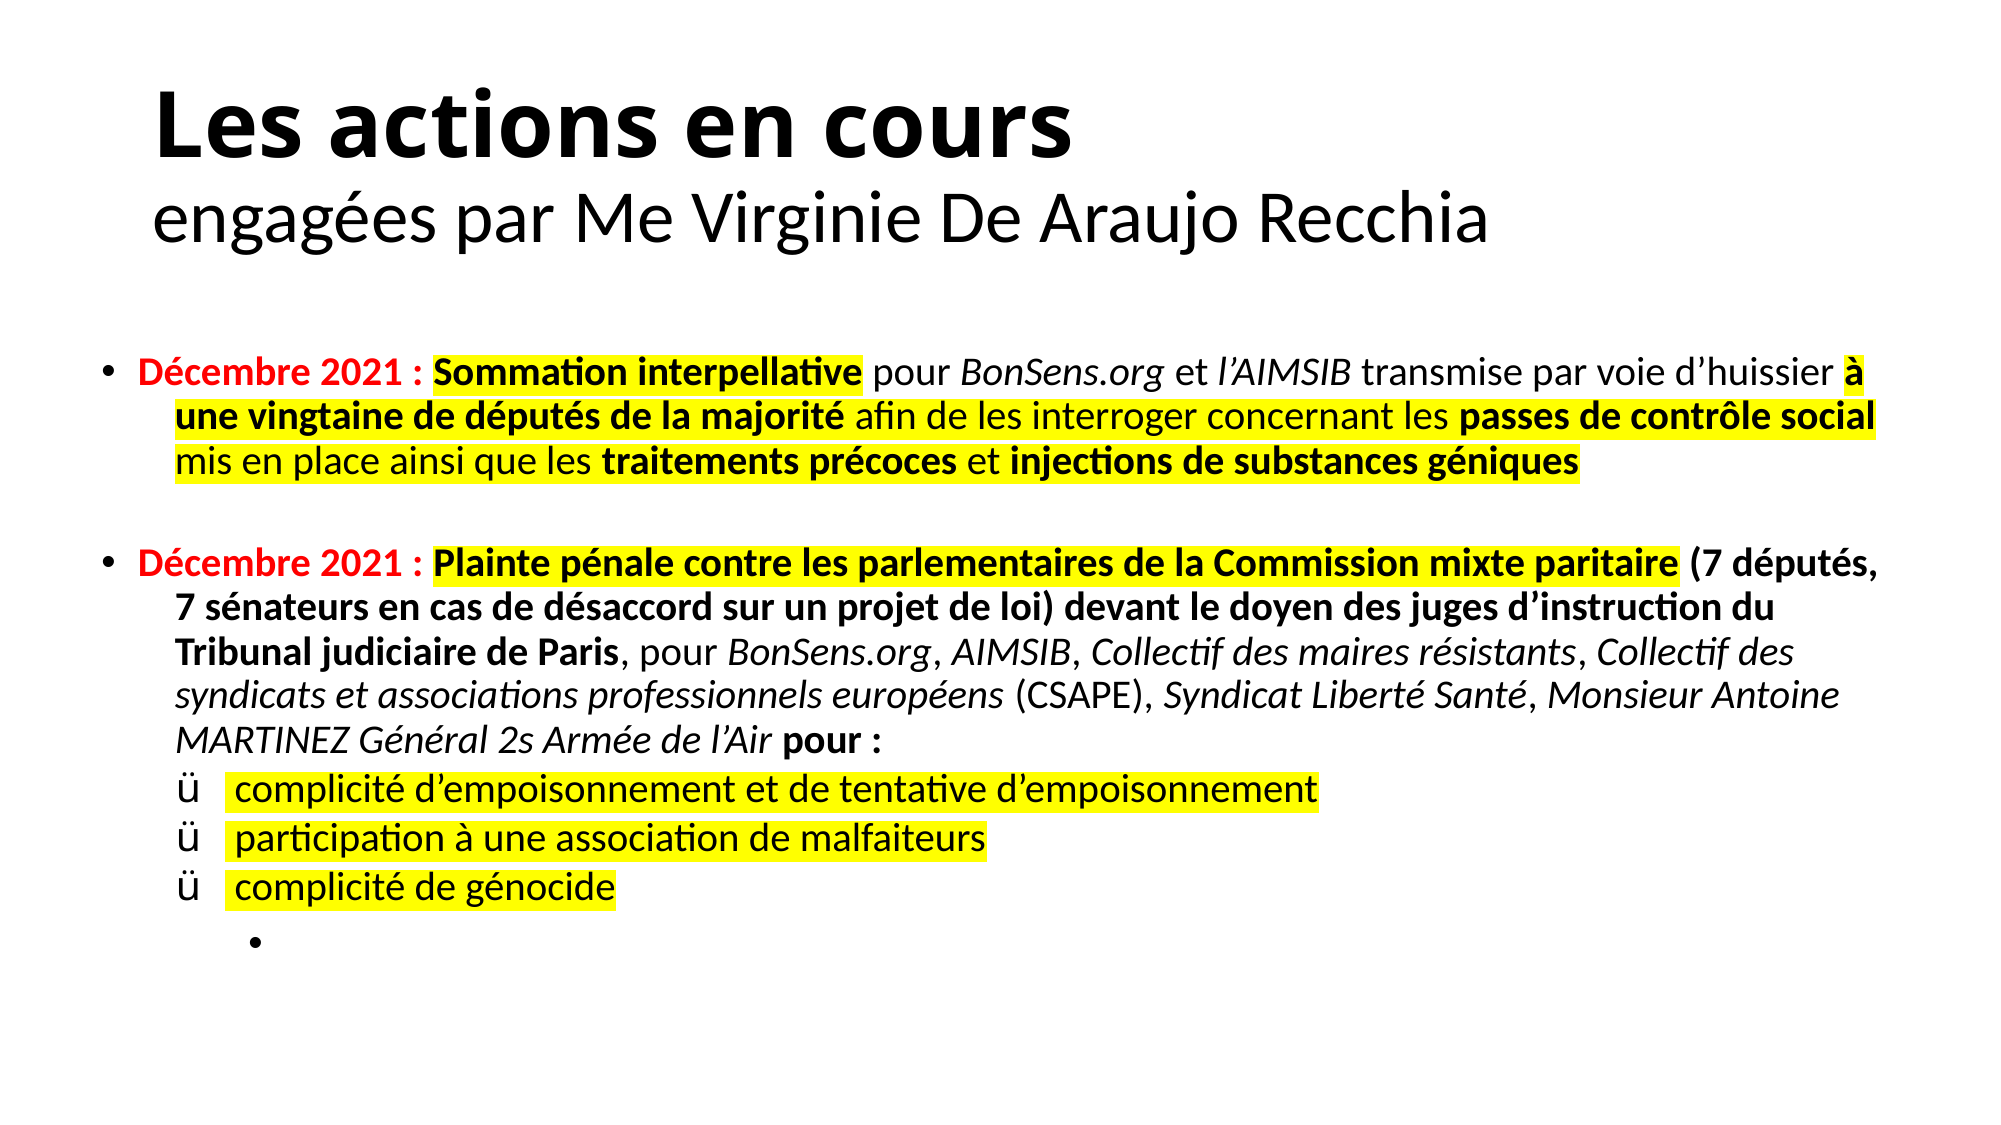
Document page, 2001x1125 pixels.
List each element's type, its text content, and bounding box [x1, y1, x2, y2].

list Décembre 2021 : Sommation interpellative pour BonSens.org et l’AIMSIB transmise par voie d’huissier à une vingtaine de députés de la majorité afin de les interroger concernant les passes de contrôle social mis en place ainsi que les traitements précoces et injections de substances géniques Décembre 2021 : Plainte pénale contre les parlementaires de la Commission mixte paritaire (7 députés, 7 sénateurs en cas de désaccord sur un projet de loi) devant le doyen des juges d’instruction du Tribunal judiciaire de Paris, pour BonSens.org, AIMSIB, Collectif des maires résistants, Collectif des syndicats et associations professionnels européens (CSAPE), Syndicat Liberté Santé, Monsieur Antoine MARTINEZ Général 2s Armée de l’Air pour : complicité d’empoisonnement et de tentative d’empoisonnement participation à une association de malfaiteurs complicité de génocide [86, 343, 1914, 920]
title Les actions en cours engagées par Me Virginie De Araujo Recchia [137, 59, 1863, 278]
